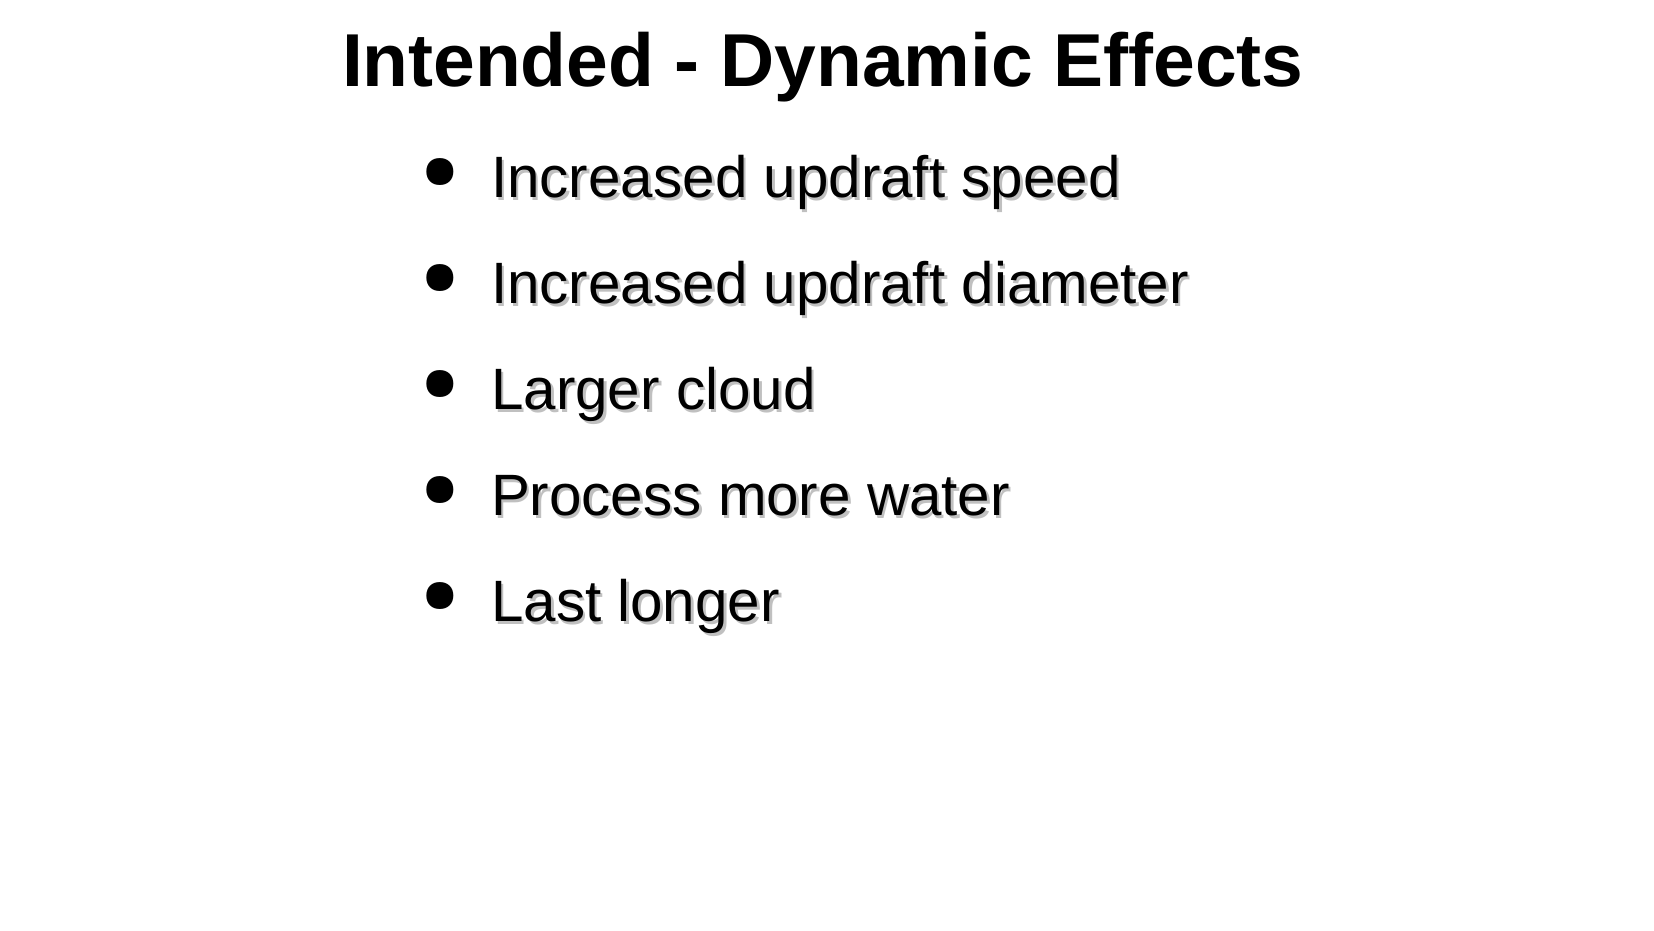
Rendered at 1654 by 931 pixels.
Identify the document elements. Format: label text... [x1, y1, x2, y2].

text_box Increased updraft speed Increased updraft diameter Larger cloud Process more water Last longer [96, 131, 1585, 641]
title Intended - Dynamic Effects [0, 5, 1651, 107]
